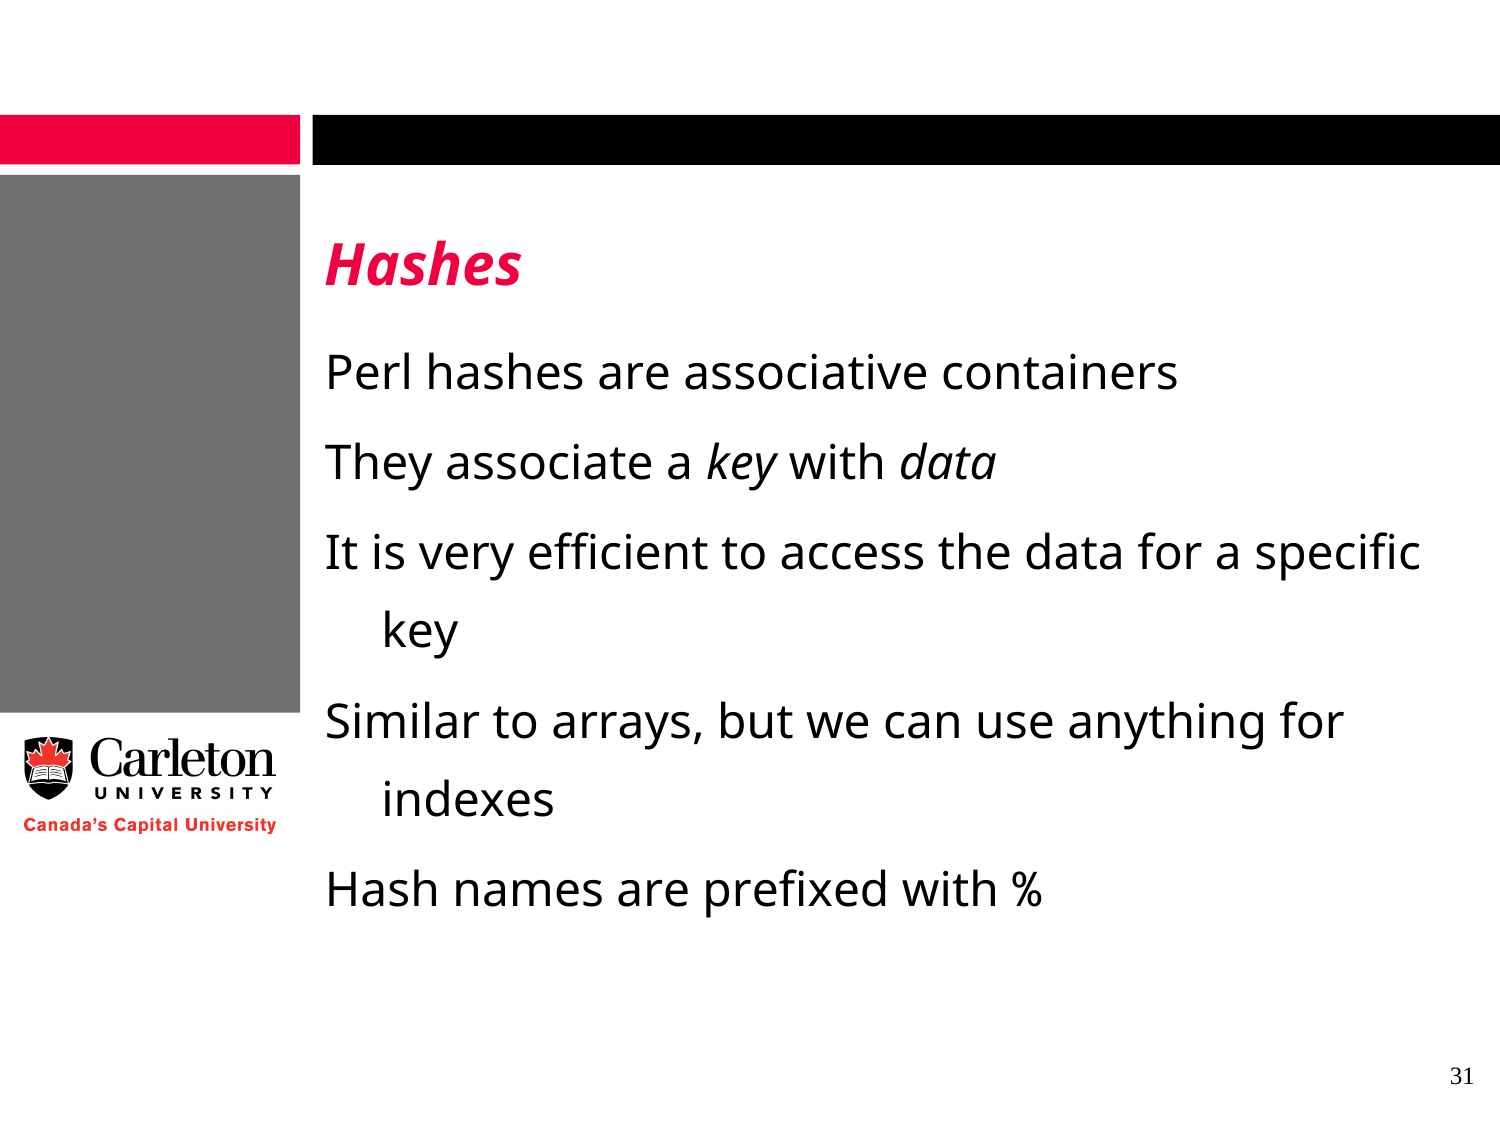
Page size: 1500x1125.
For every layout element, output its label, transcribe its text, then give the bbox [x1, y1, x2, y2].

picture [24, 737, 276, 834]
list Perl hashes are associative containers They associate a key with data It is very efficient to access the data for a specific key Similar to arrays, but we can use anything for indexes Hash names are prefixed with % [324, 324, 1450, 1036]
title Hashes [324, 194, 1450, 324]
